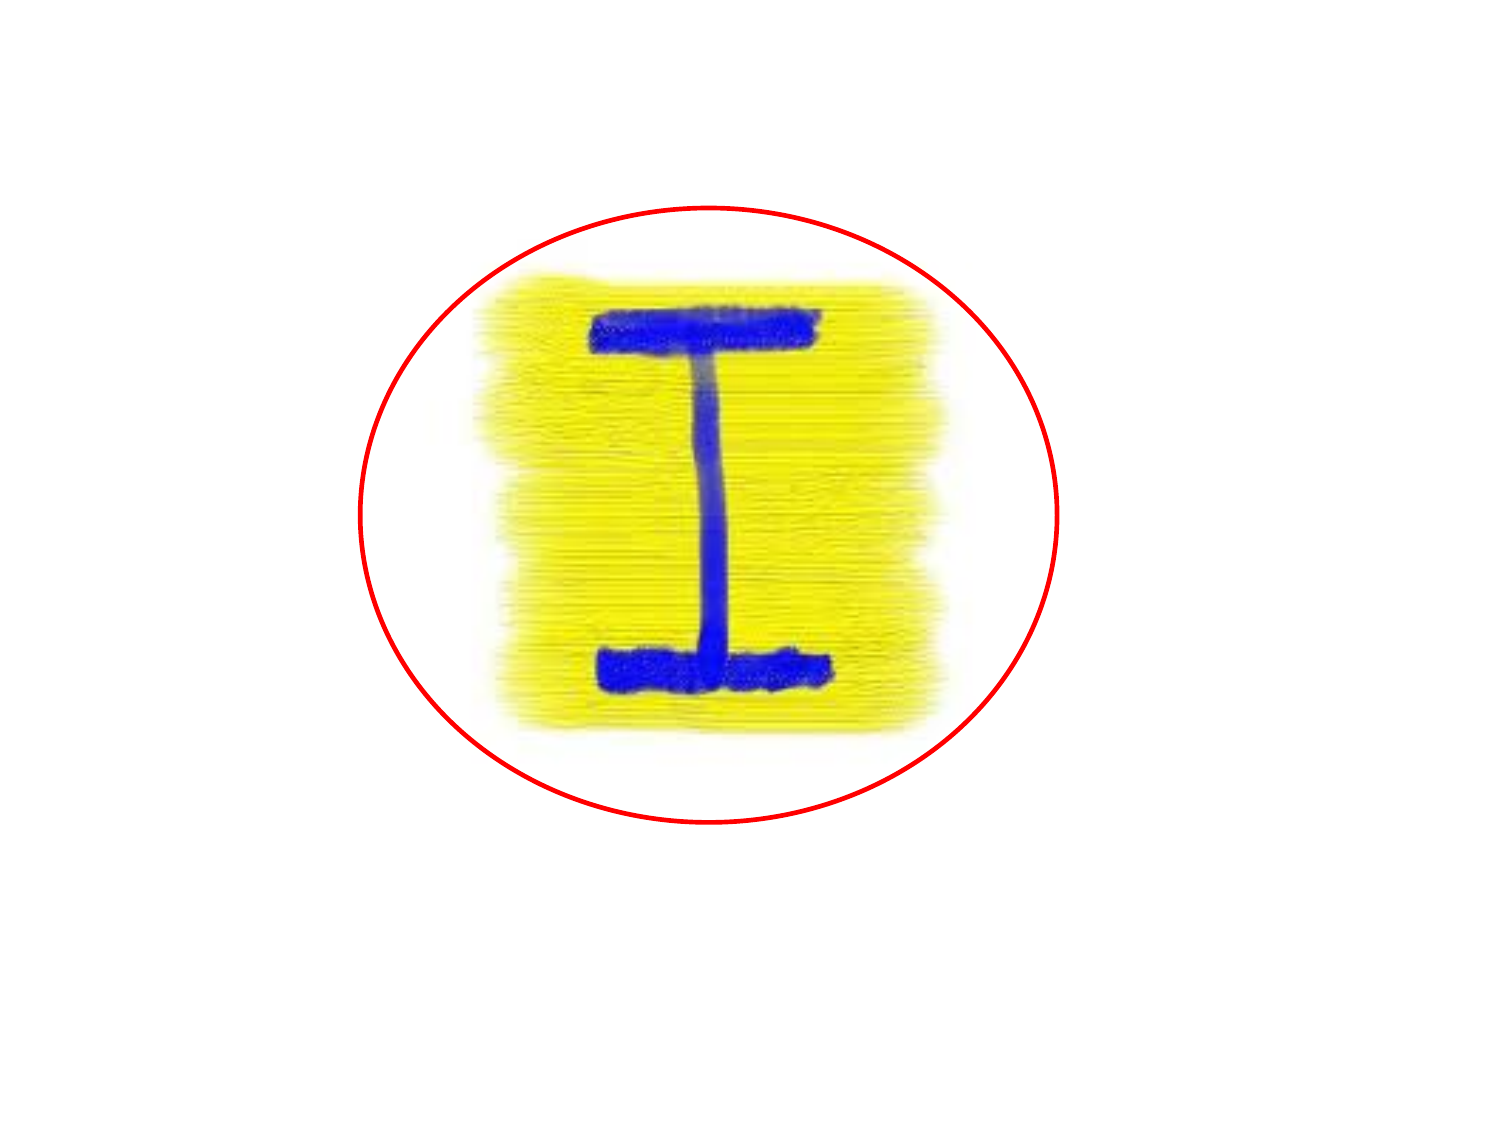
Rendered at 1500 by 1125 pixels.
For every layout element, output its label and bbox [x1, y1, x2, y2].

picture [815, 219, 1021, 372]
picture [383, 219, 1021, 820]
picture [383, 219, 603, 397]
picture [383, 633, 1021, 857]
